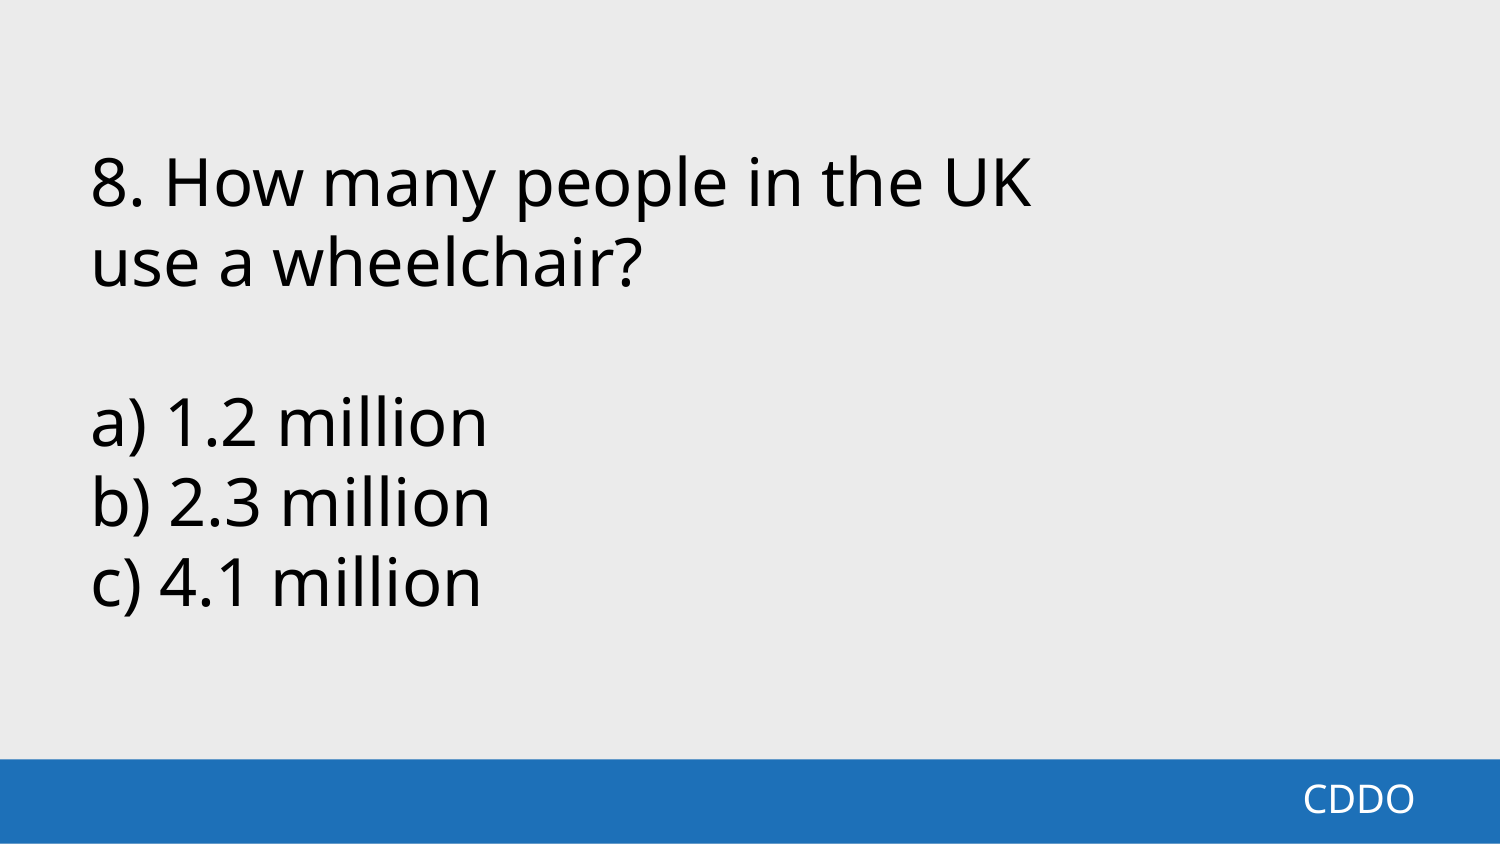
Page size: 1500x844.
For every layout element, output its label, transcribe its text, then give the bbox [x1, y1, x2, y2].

text_box 8. How many people in the UK use a wheelchair? a) 1.2 million b) 2.3 million c) 4.1 million [87, 0, 1416, 760]
